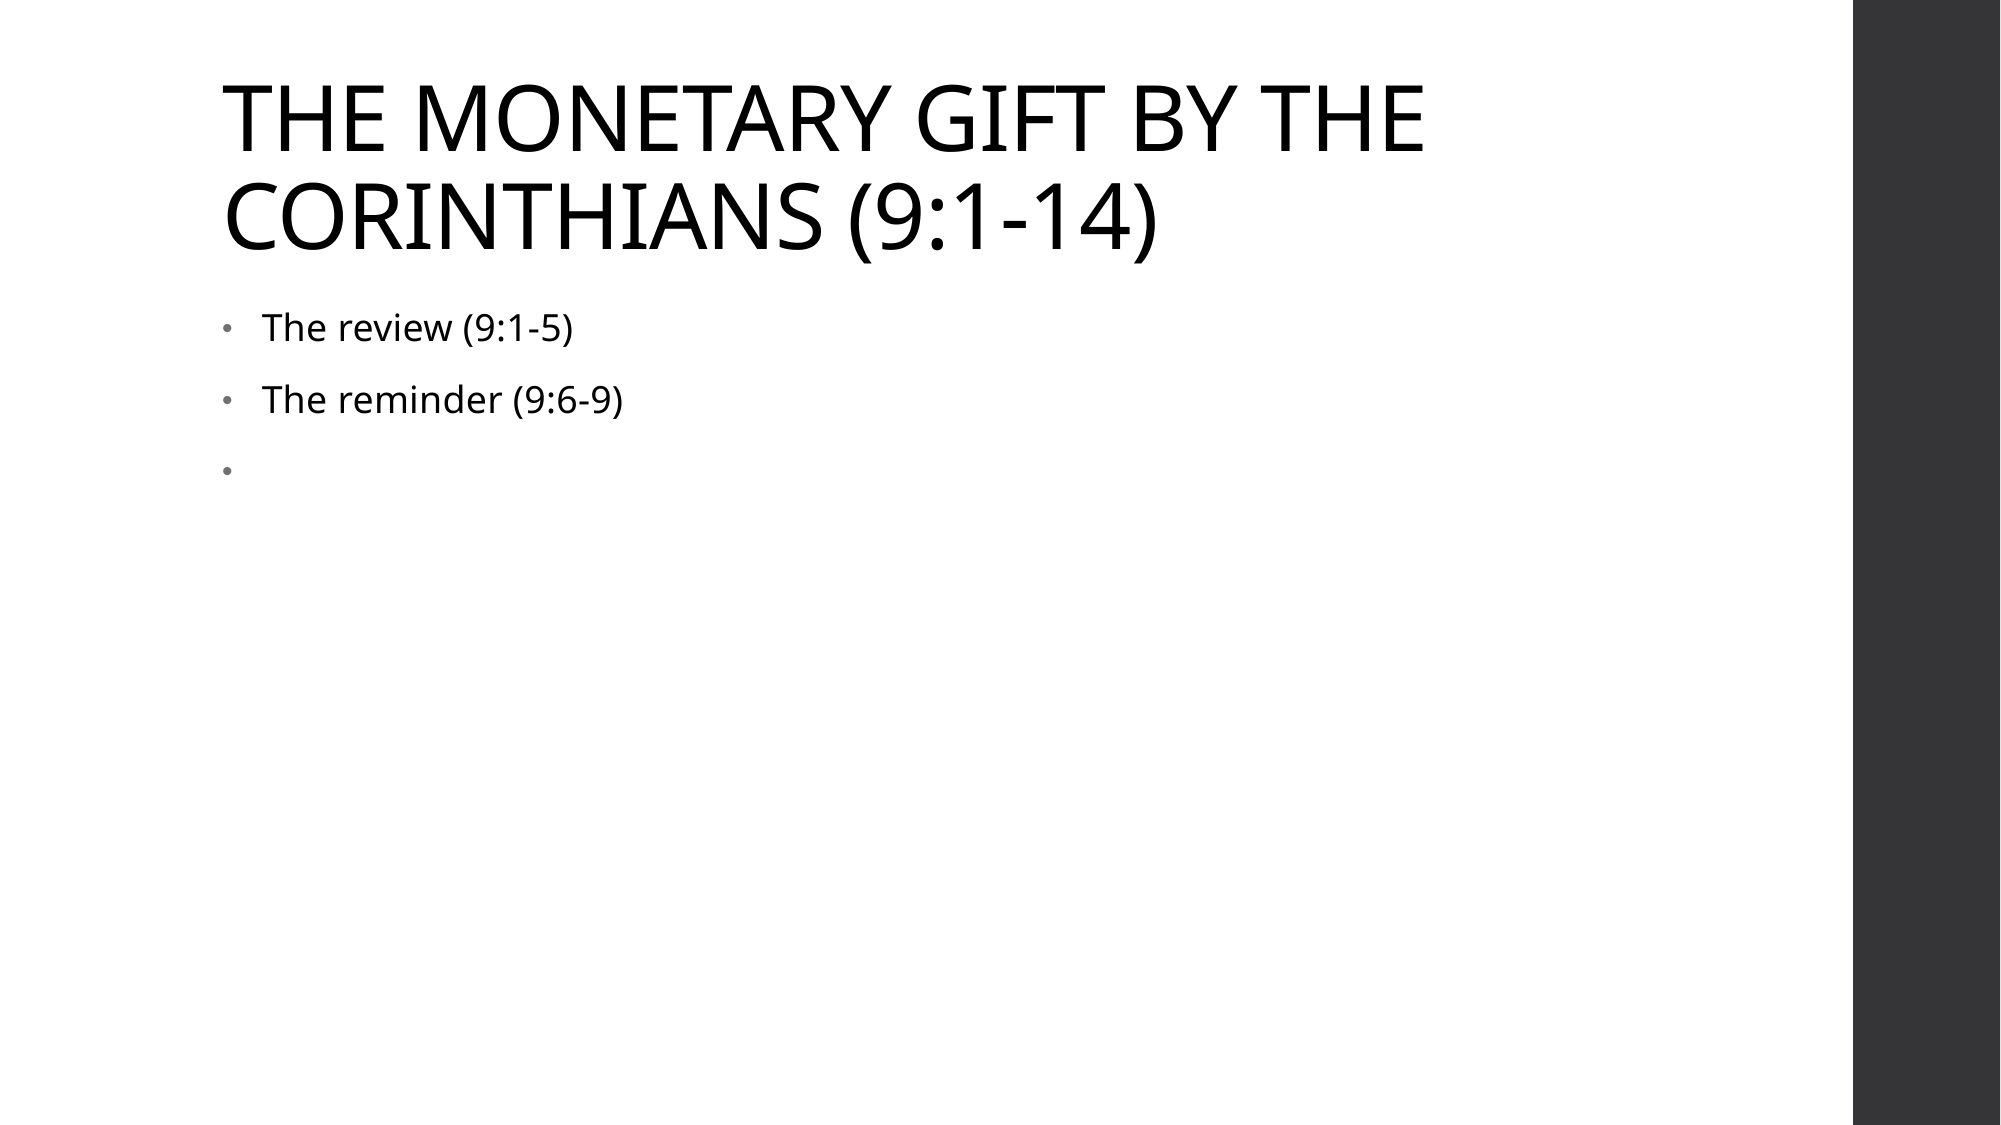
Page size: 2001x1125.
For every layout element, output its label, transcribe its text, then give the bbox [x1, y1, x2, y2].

list The review (9:1-5) The reminder (9:6-9) [206, 299, 1617, 1014]
title THE MONETARY GIFT BY THE CORINTHIANS (9:1-14) [206, 60, 1797, 278]
